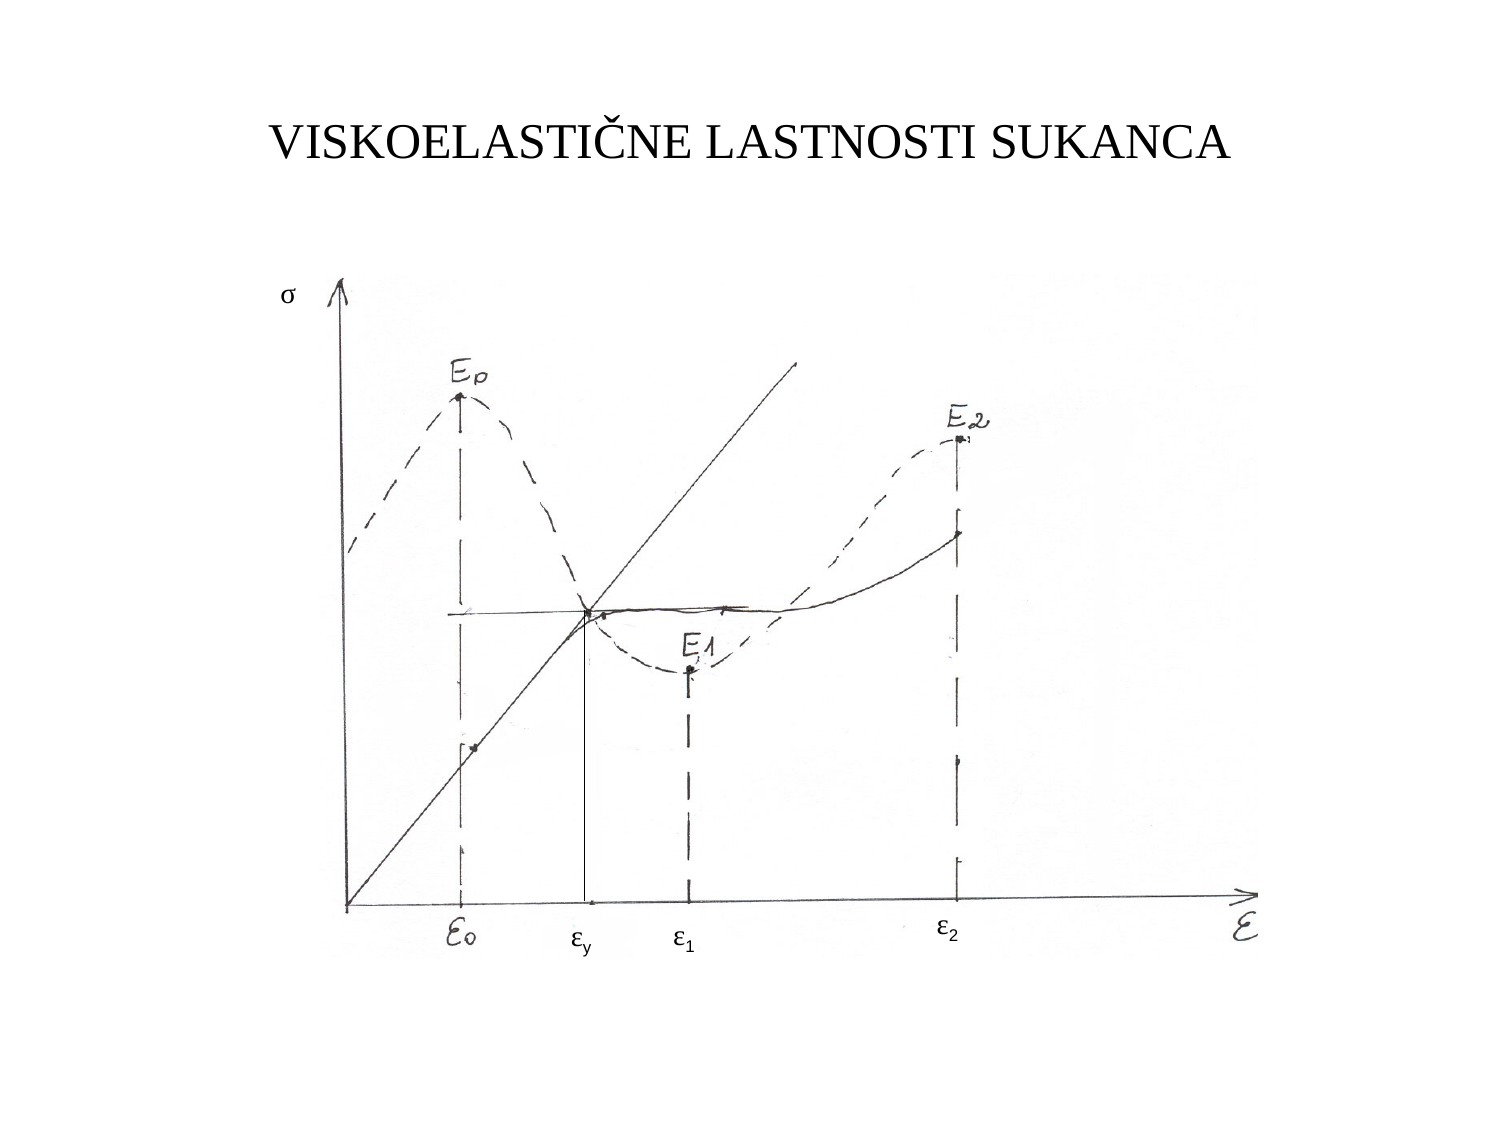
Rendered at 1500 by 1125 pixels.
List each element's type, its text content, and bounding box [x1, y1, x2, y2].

text_box σ [265, 267, 322, 314]
picture [319, 274, 1258, 959]
text_box ε2 [921, 897, 996, 952]
title VISKOELASTIČNE LASTNOSTI SUKANCA [75, 45, 1426, 233]
text_box εy [556, 909, 630, 965]
text_box ε1 [658, 908, 733, 963]
